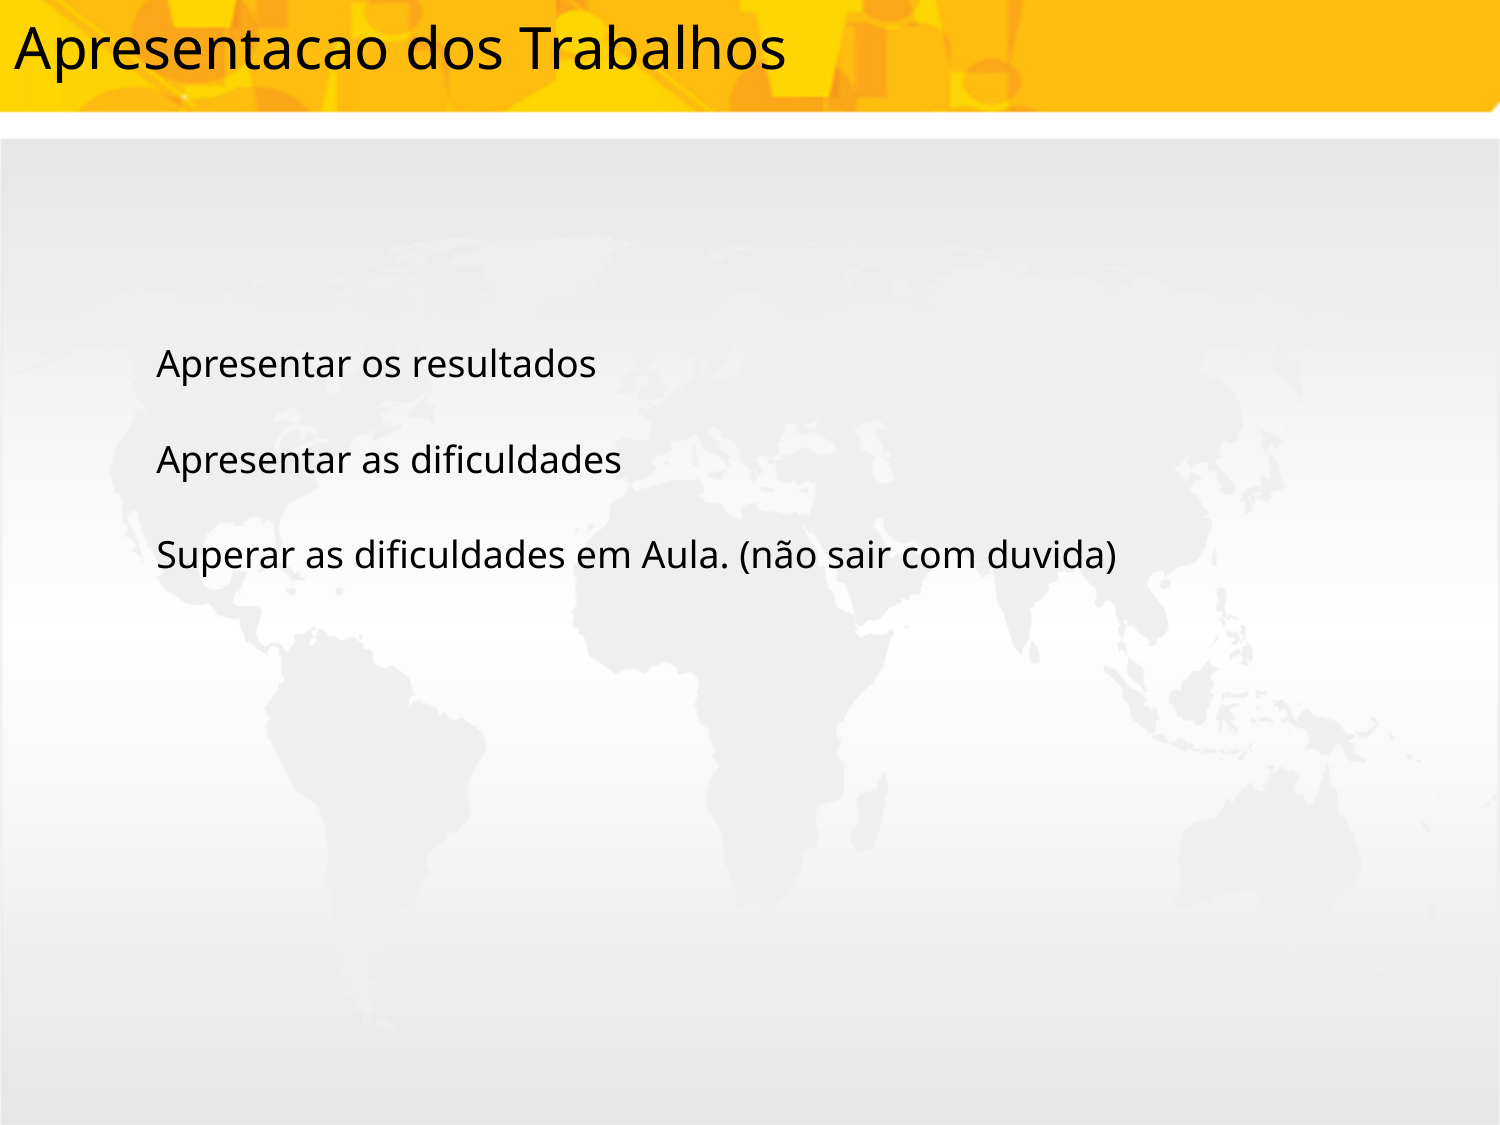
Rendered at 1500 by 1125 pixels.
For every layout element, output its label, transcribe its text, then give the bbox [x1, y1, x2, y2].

picture [0, 0, 1500, 1125]
text_box Apresentacao dos Trabalhos [0, 0, 1255, 119]
text_box Apresentar os resultados Apresentar as dificuldades Superar as dificuldades em Aula. (não sair com duvida) [141, 305, 1380, 934]
